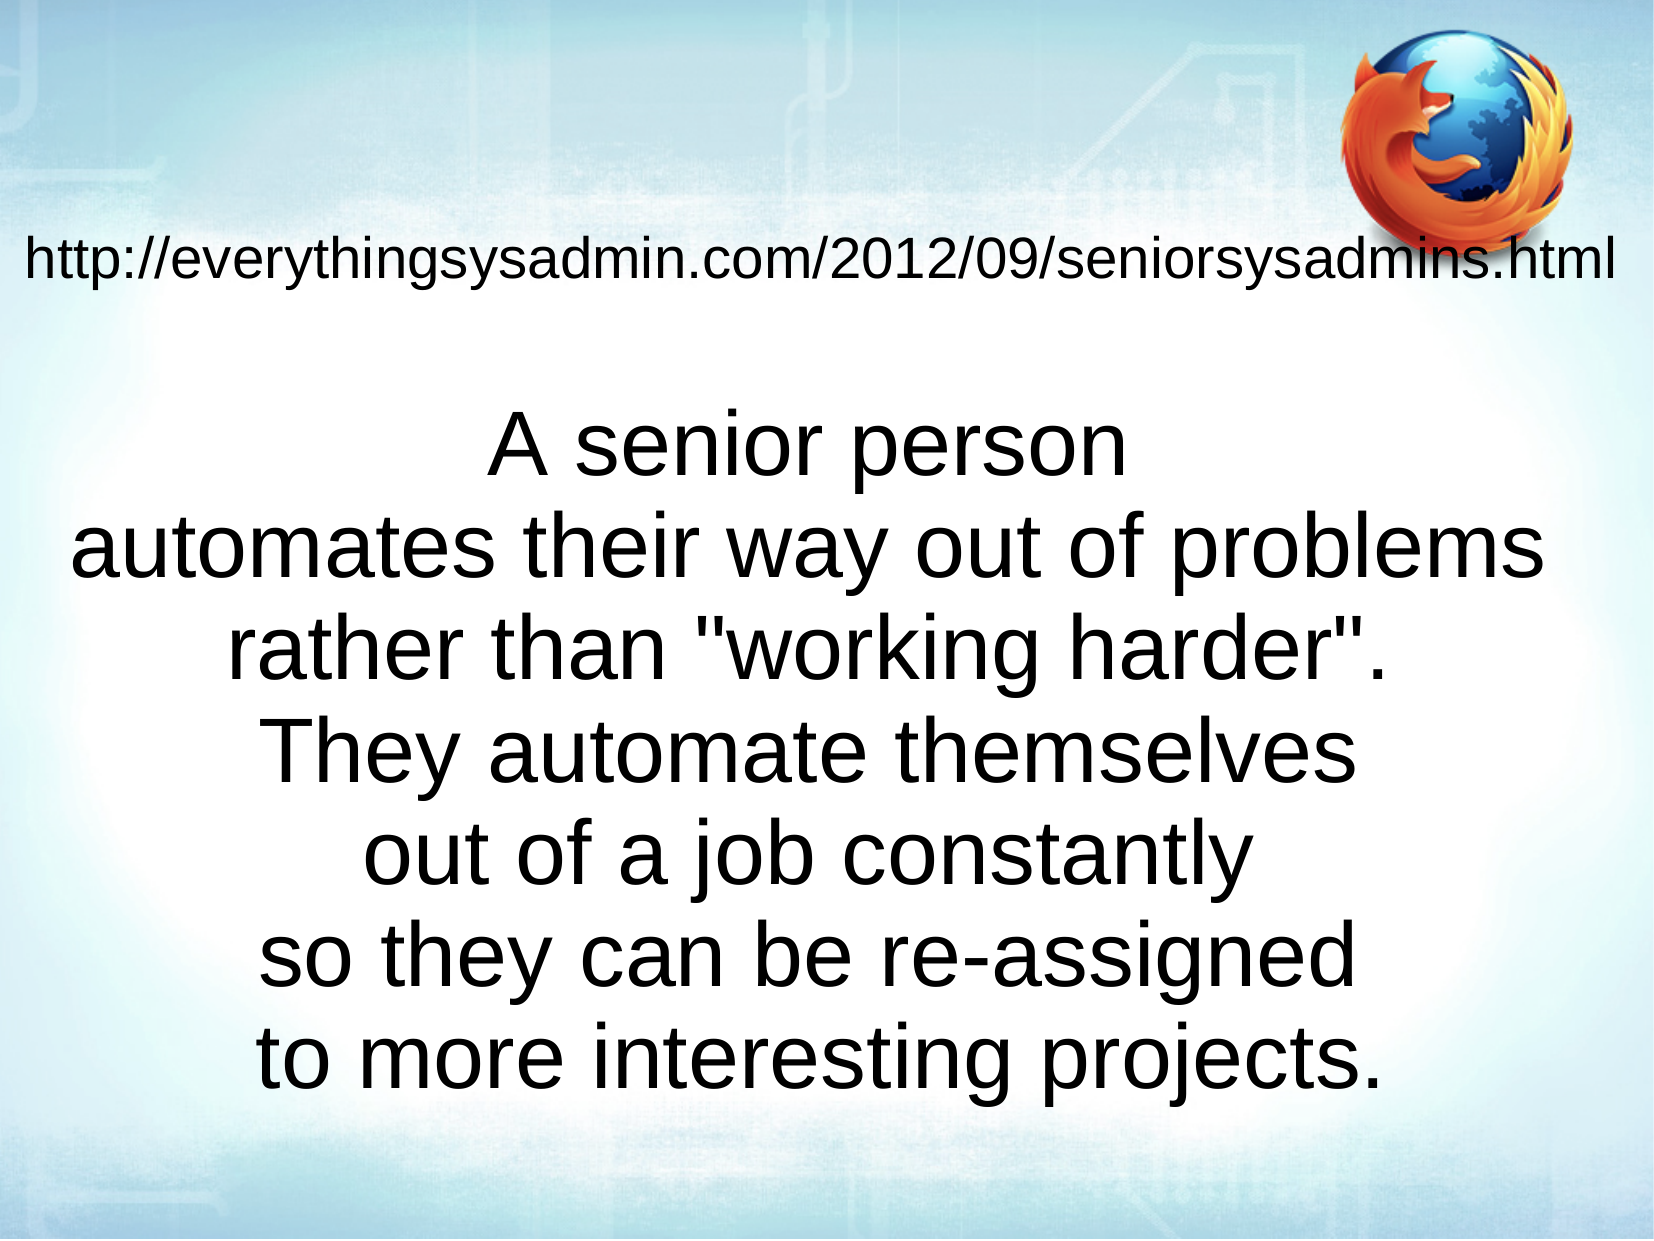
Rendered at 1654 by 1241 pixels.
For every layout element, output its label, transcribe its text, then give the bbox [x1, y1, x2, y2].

title http://everythingsysadmin.com/2012/09/seniorsysadmins.html A senior person automates their way out of problems rather than "working harder". They automate themselves out of a job constantly so they can be re-assigned to more interesting projects. [13, 226, 1630, 1110]
picture [0, 0, 1654, 1239]
